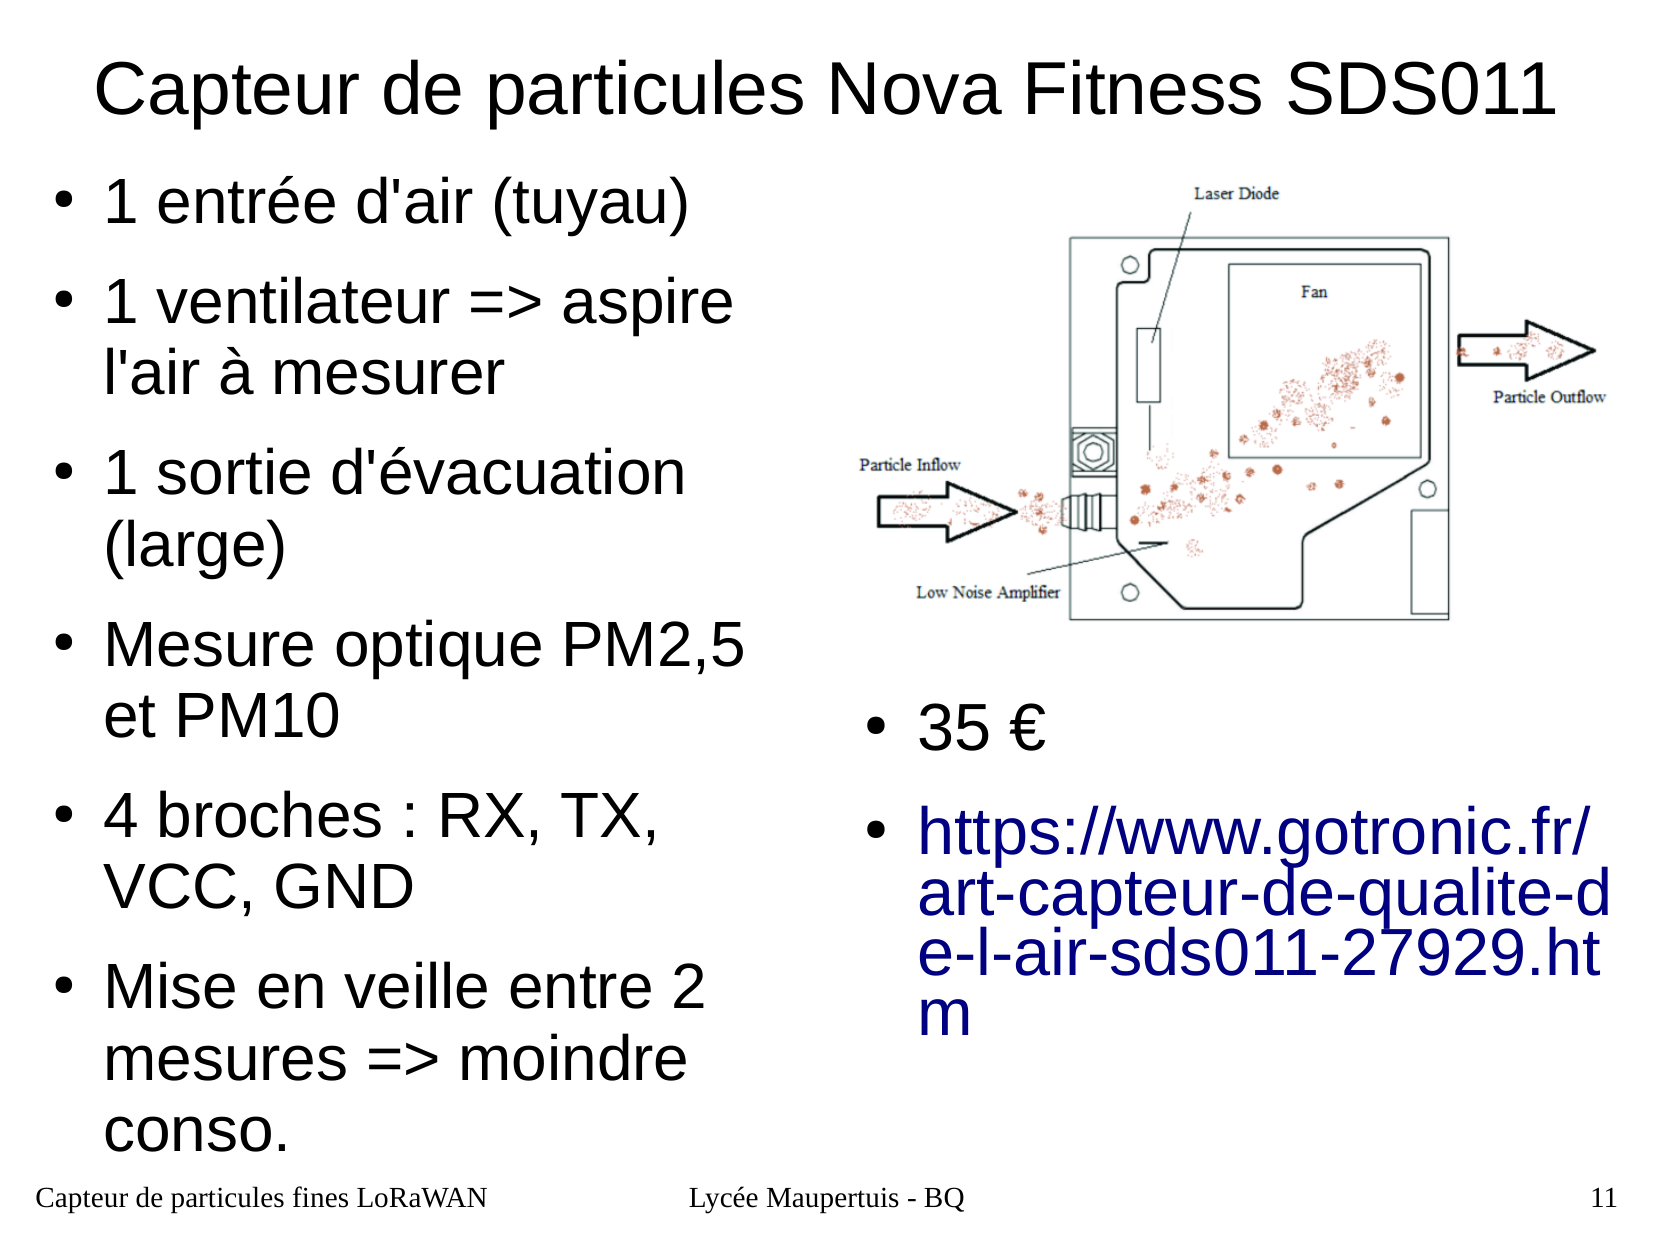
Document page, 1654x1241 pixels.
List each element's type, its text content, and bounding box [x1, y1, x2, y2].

picture [846, 175, 1619, 634]
list 35 € https://www.gotronic.fr/art-capteur-de-qualite-de-l-air-sds011-27929.htm [846, 689, 1619, 1169]
title Capteur de particules Nova Fitness SDS011 [35, 35, 1619, 142]
list 1 entrée d'air (tuyau) 1 ventilateur => aspire l'air à mesurer 1 sortie d'évacuation (large) Mesure optique PM2,5 et PM10 4 broches : RX, TX, VCC, GND Mise en veille entre 2 mesures => moindre conso. [35, 165, 808, 1170]
